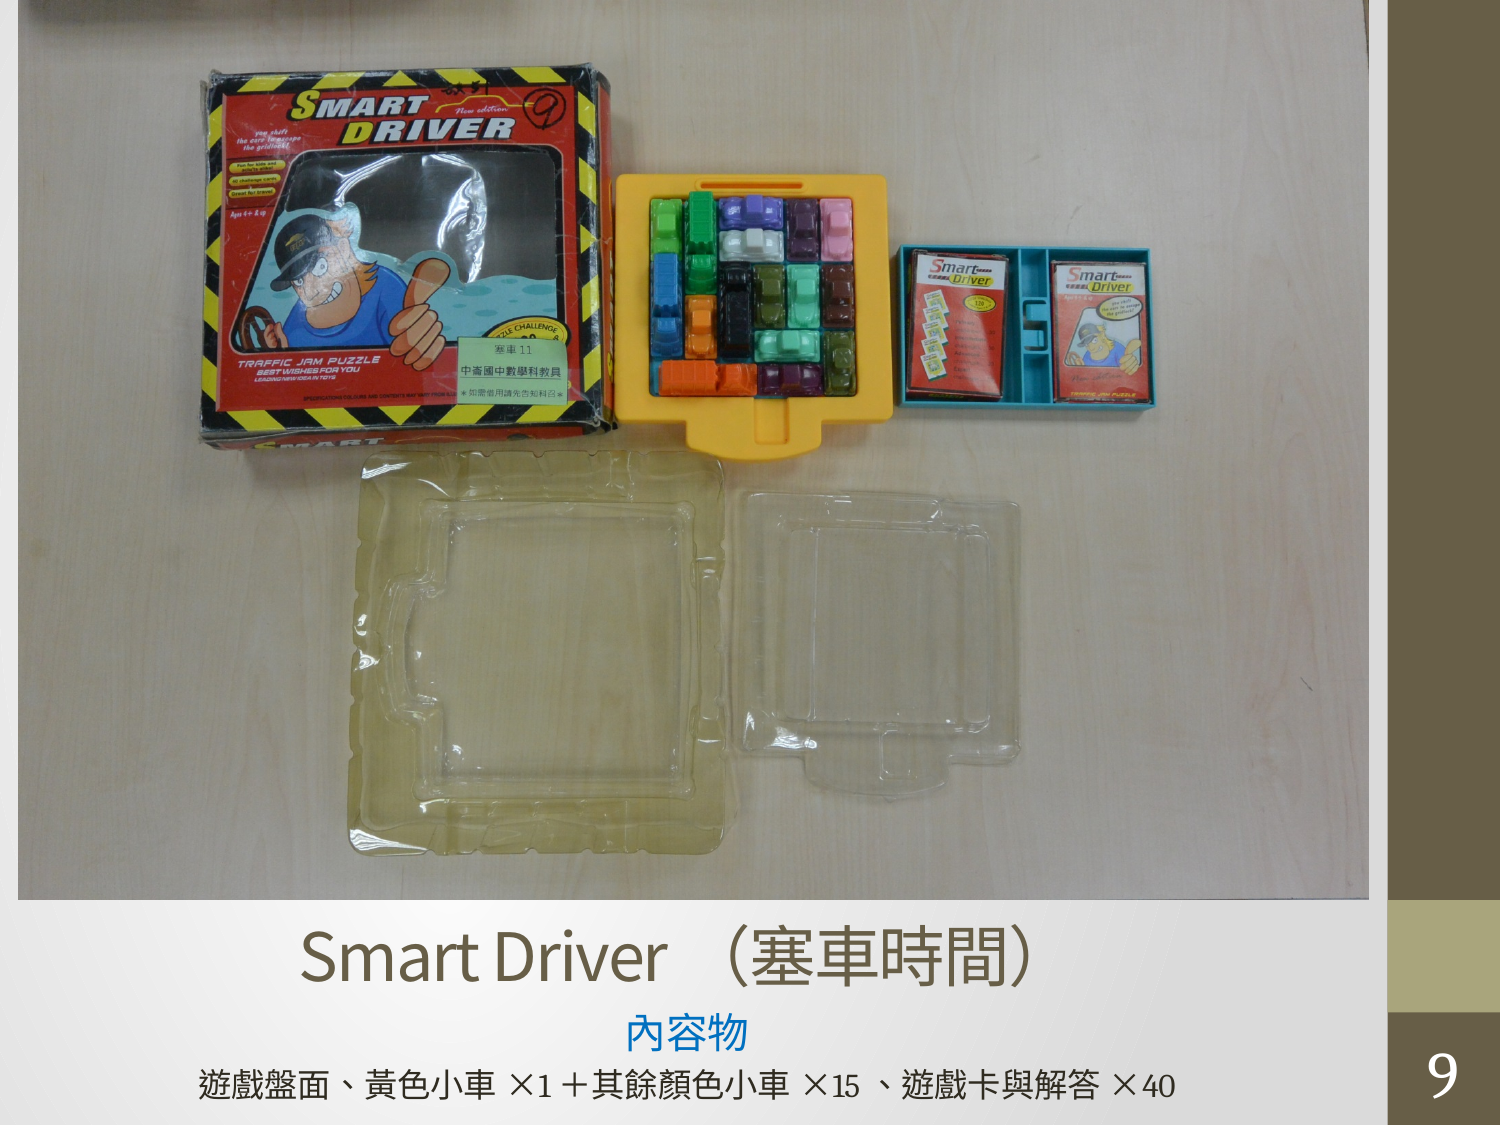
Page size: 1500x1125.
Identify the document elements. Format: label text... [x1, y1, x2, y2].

picture [18, 0, 1369, 900]
text_box 9 [1387, 1023, 1500, 1119]
list 內容物 遊戲盤面、黃色小車×1＋其餘顏色小車×15、遊戲卡與解答×40 [49, 999, 1325, 1125]
title Smart Driver（塞車時間） [49, 905, 1325, 999]
